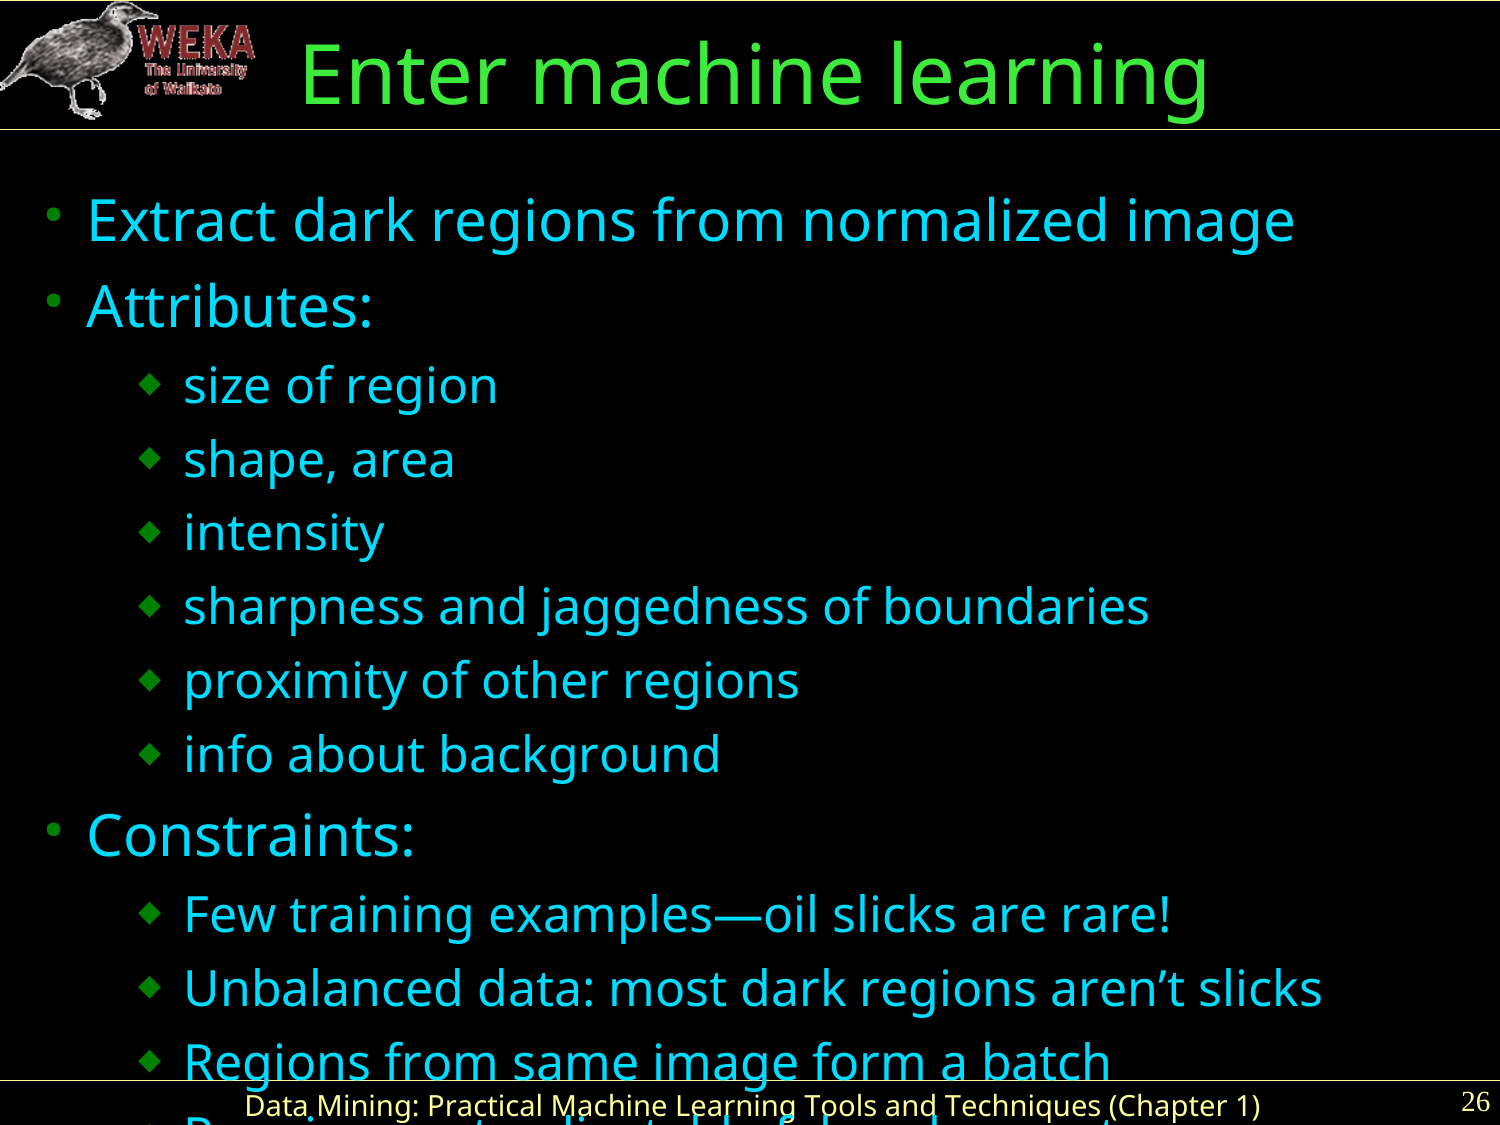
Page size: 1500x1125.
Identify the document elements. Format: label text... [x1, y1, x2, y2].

picture [0, 1, 266, 129]
title Enter machine learning [283, 8, 1300, 124]
list Extract dark regions from normalized image Attributes: size of region shape, area intensity sharpness and jaggedness of boundaries proximity of other regions info about background Constraints: Few training examples—oil slicks are rare! Unbalanced data: most dark regions aren’t slicks Regions from same image form a batch Requirement: adjustable false-alarm rate [29, 177, 1477, 1082]
